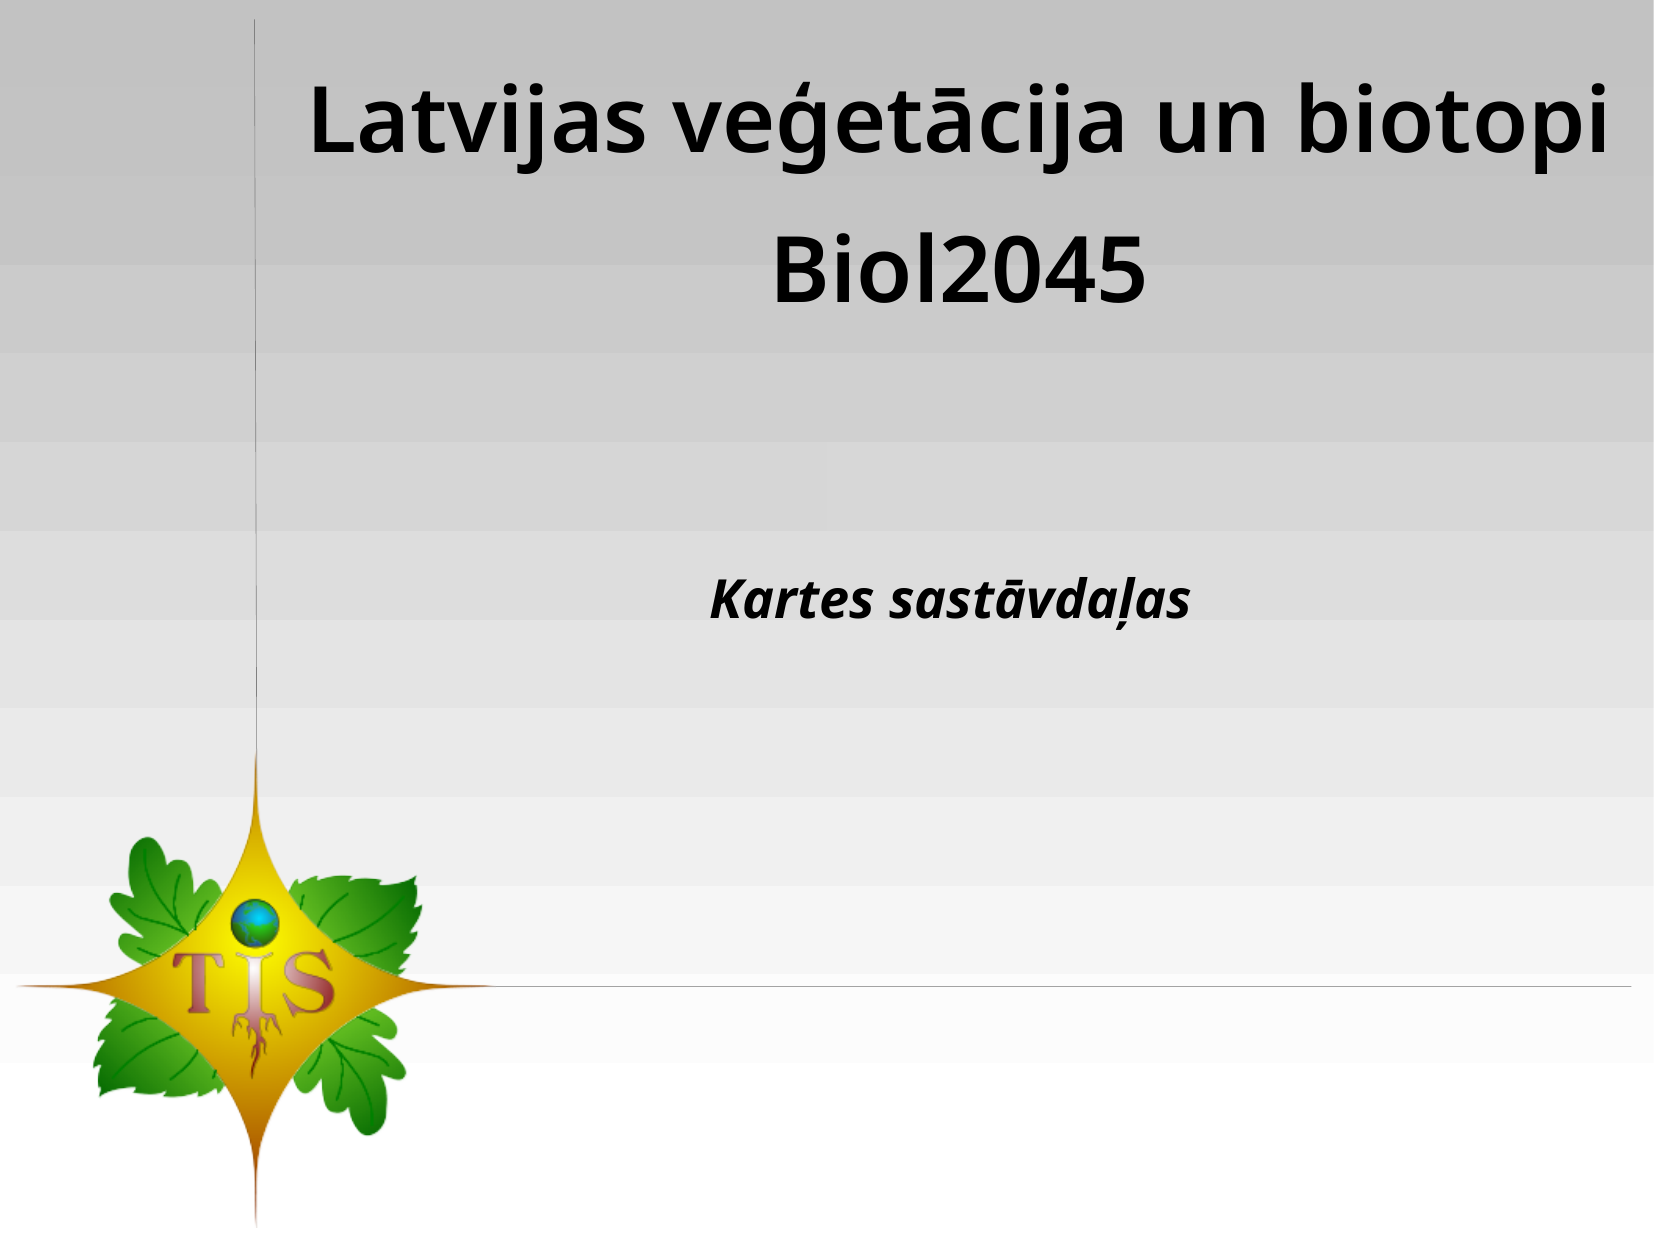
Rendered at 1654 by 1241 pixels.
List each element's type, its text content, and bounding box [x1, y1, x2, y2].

picture [0, 0, 1654, 1241]
title Kartes sastāvdaļas [295, 324, 1607, 857]
